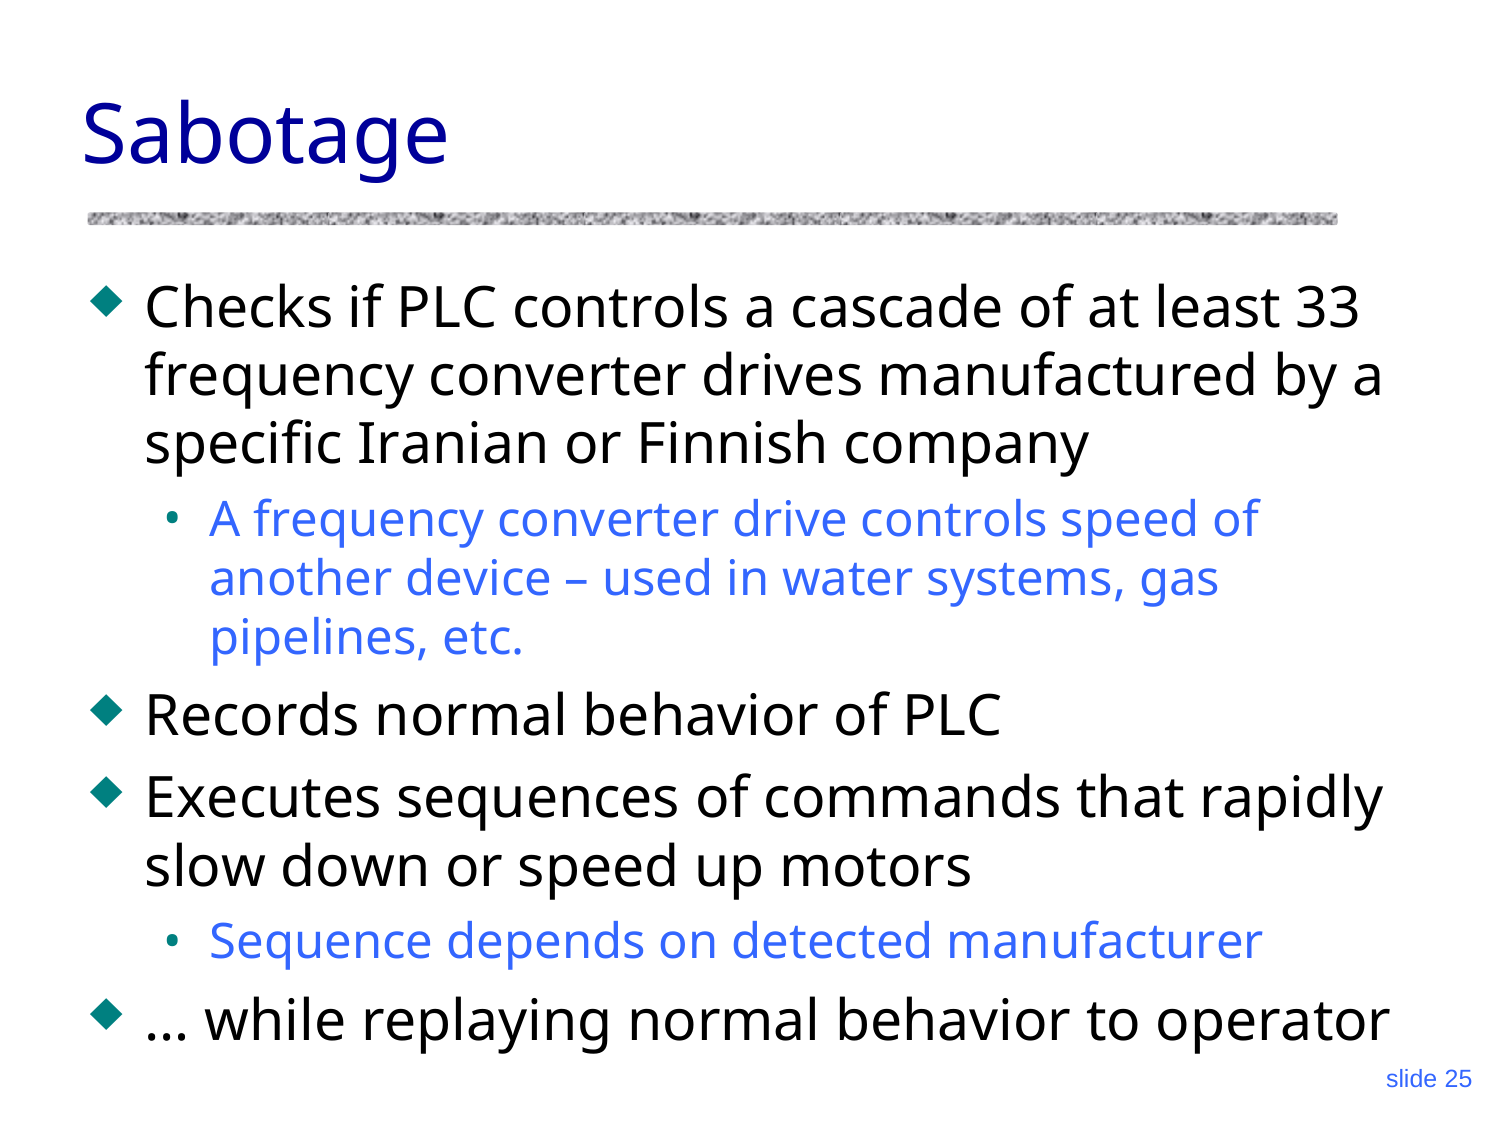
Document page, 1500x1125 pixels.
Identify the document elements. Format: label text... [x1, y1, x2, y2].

title Sabotage [66, 37, 1342, 188]
list Checks if PLC controls a cascade of at least 33 frequency converter drives manufactured by a specific Iranian or Finnish company A frequency converter drive controls speed of another device – used in water systems, gas pipelines, etc. Records normal behavior of PLC Executes sequences of commands that rapidly slow down or speed up motors Sequence depends on detected manufacturer … while replaying normal behavior to operator [74, 262, 1463, 1063]
picture [87, 212, 1338, 226]
text_box slide <number> [1174, 1025, 1488, 1101]
